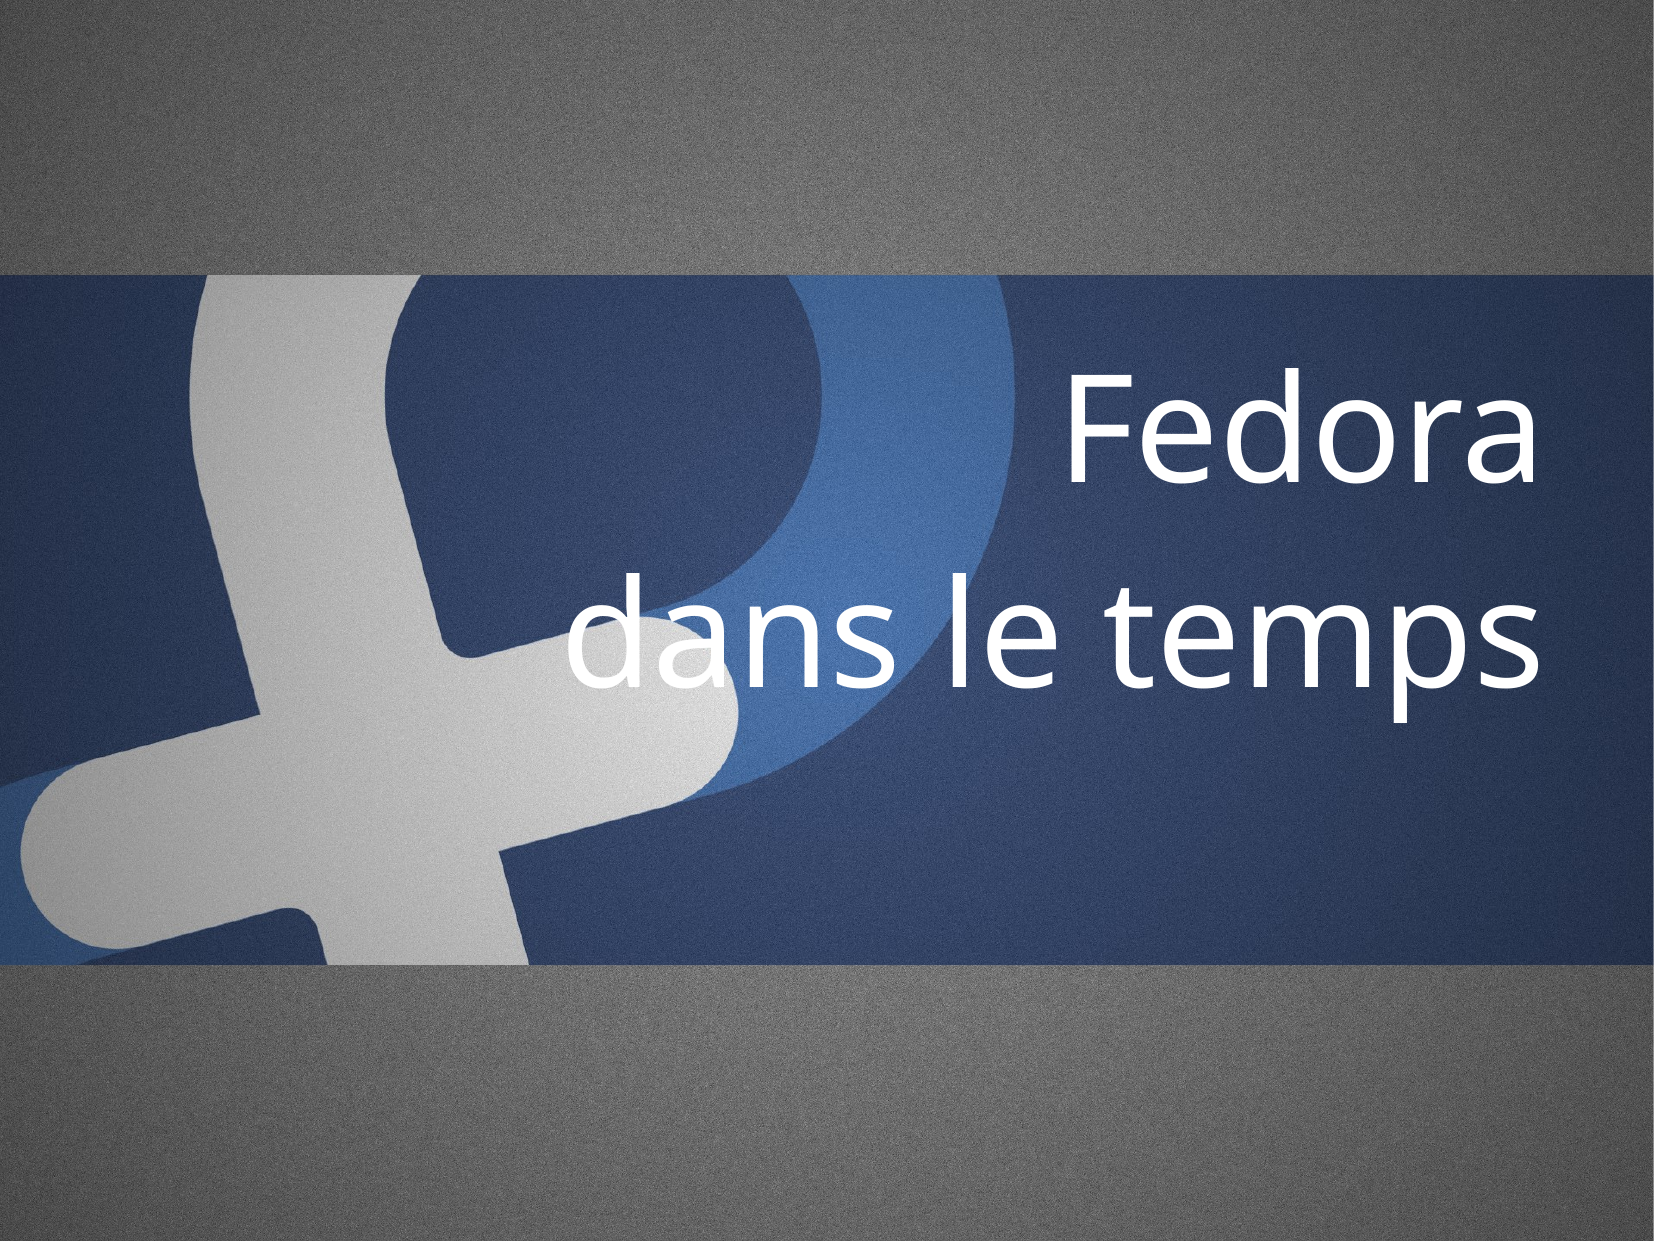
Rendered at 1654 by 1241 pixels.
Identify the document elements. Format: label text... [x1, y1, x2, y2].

picture [0, 0, 1654, 1241]
text_box Fedora dans le temps [118, 315, 1561, 654]
